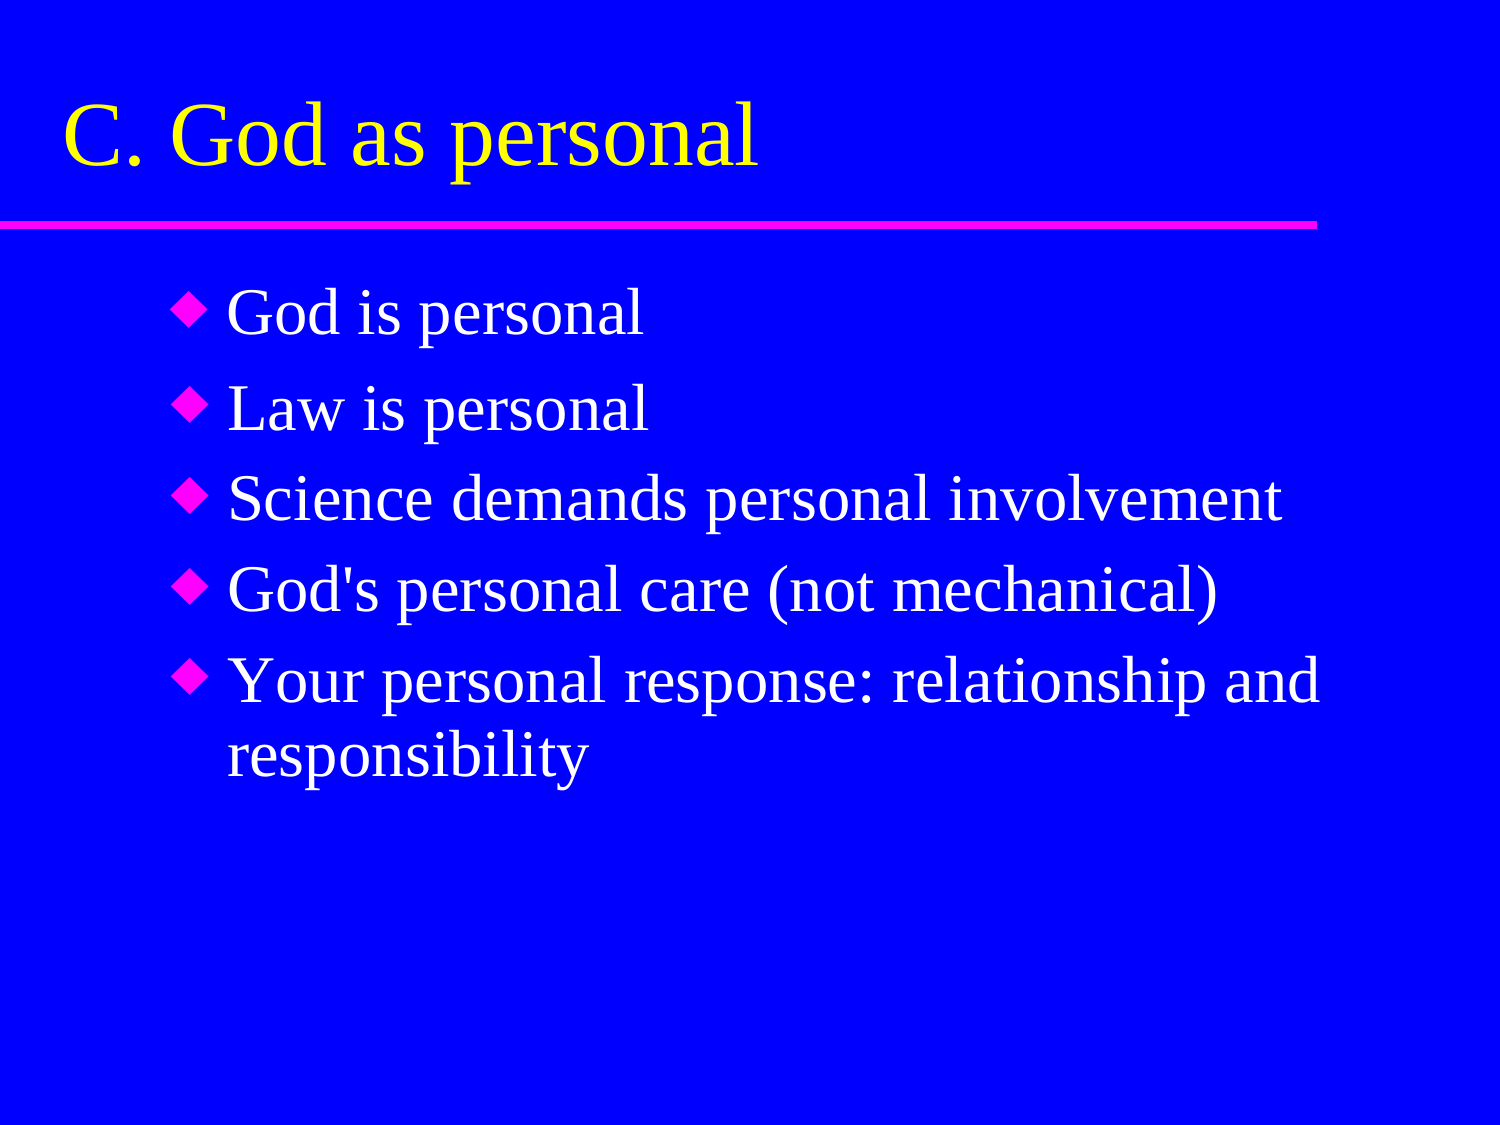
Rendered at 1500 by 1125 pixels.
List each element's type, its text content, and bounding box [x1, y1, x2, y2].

list God is personal [169, 275, 778, 409]
list Law is personal Science demands personal involvement God's personal care (not mechanical) Your personal response: relationship and responsibility [170, 370, 1439, 867]
title C. God as personal [62, 43, 1338, 225]
